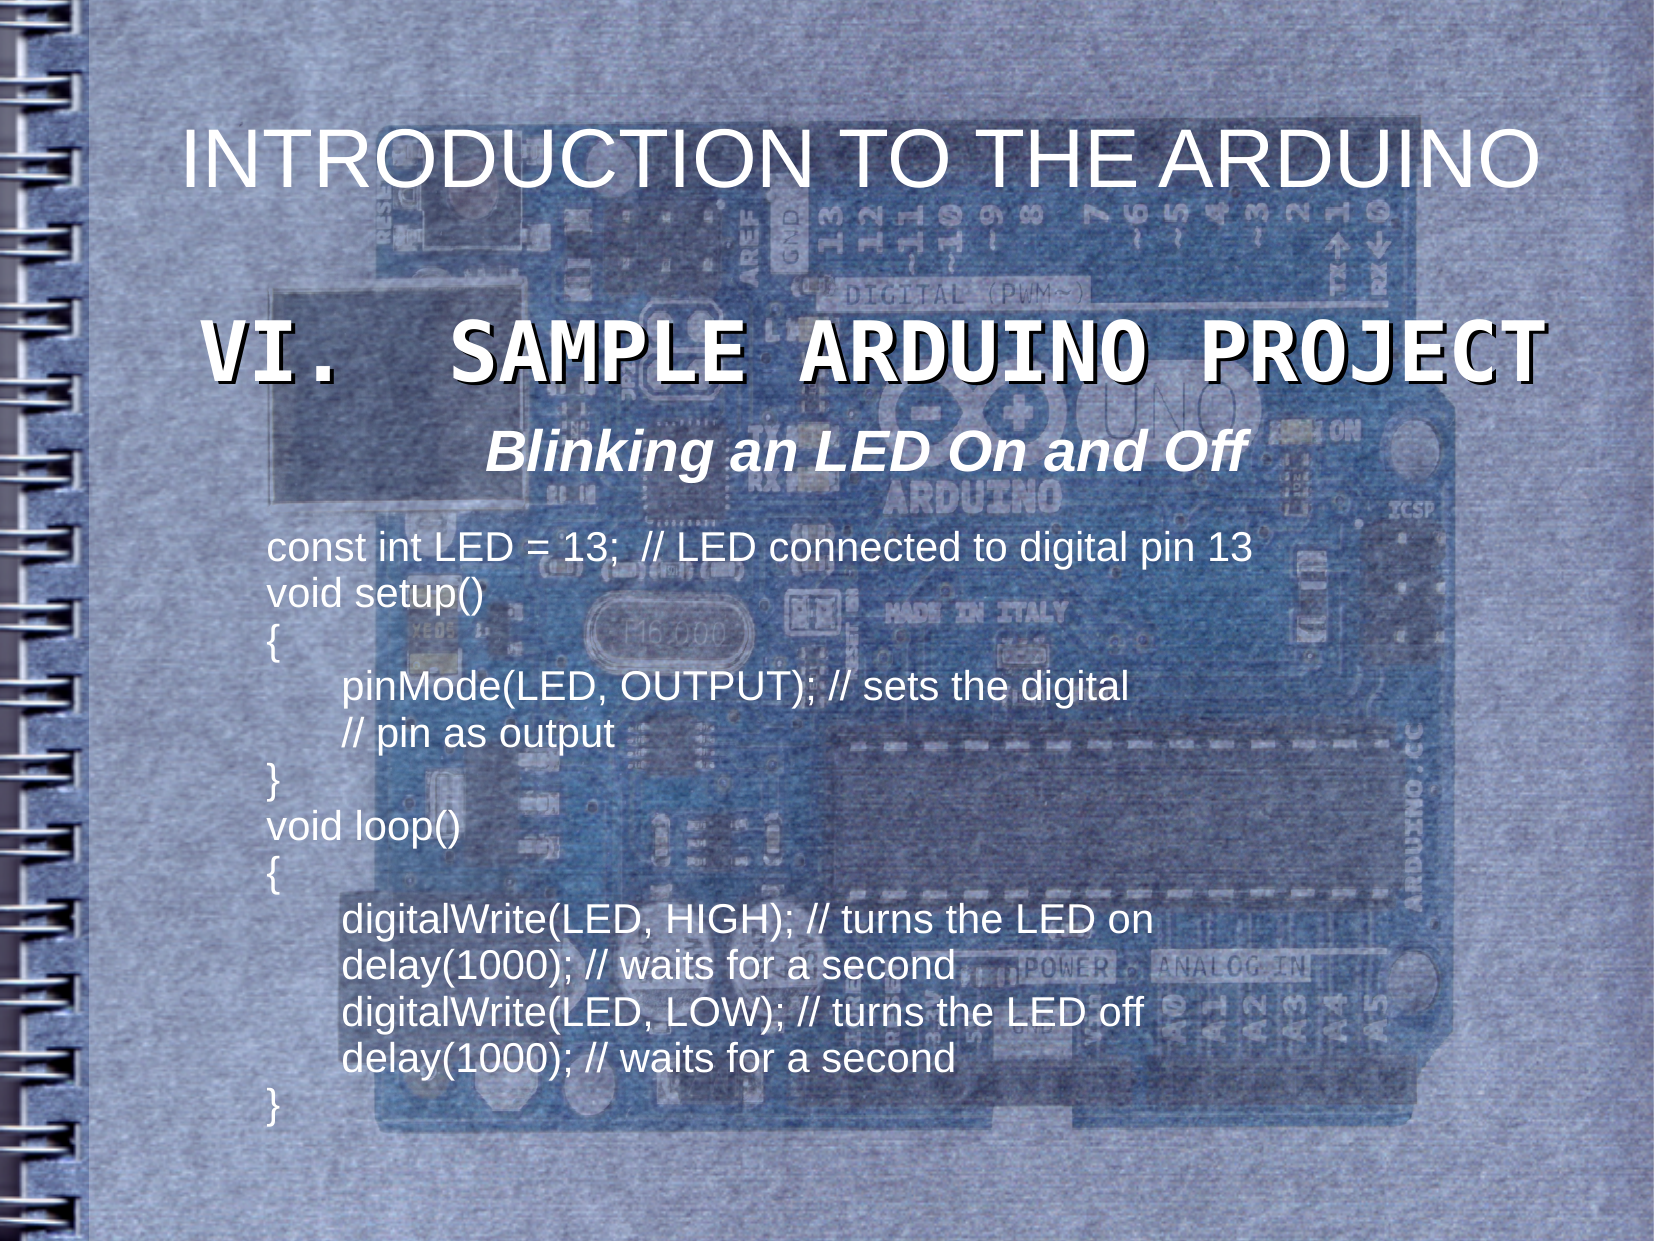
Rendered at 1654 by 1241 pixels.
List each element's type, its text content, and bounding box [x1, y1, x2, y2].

text_box VI. SAMPLE ARDUINO PROJECT [153, 296, 1594, 409]
text_box Blinking an LED On and Off [311, 411, 1422, 493]
text_box INTRODUCTION TO THE ARDUINO [165, 75, 1561, 286]
text_box const int LED = 13; // LED connected to digital pin 13 void setup() { pinMode(LED, OUTPUT); // sets the digital // pin as output } void loop() { digitalWrite(LED, HIGH); // turns the LED on delay(1000); // waits for a second digitalWrite(LED, LOW); // turns the LED off delay(1000); // waits for a second } [251, 516, 1512, 1140]
picture [0, 0, 1654, 1241]
